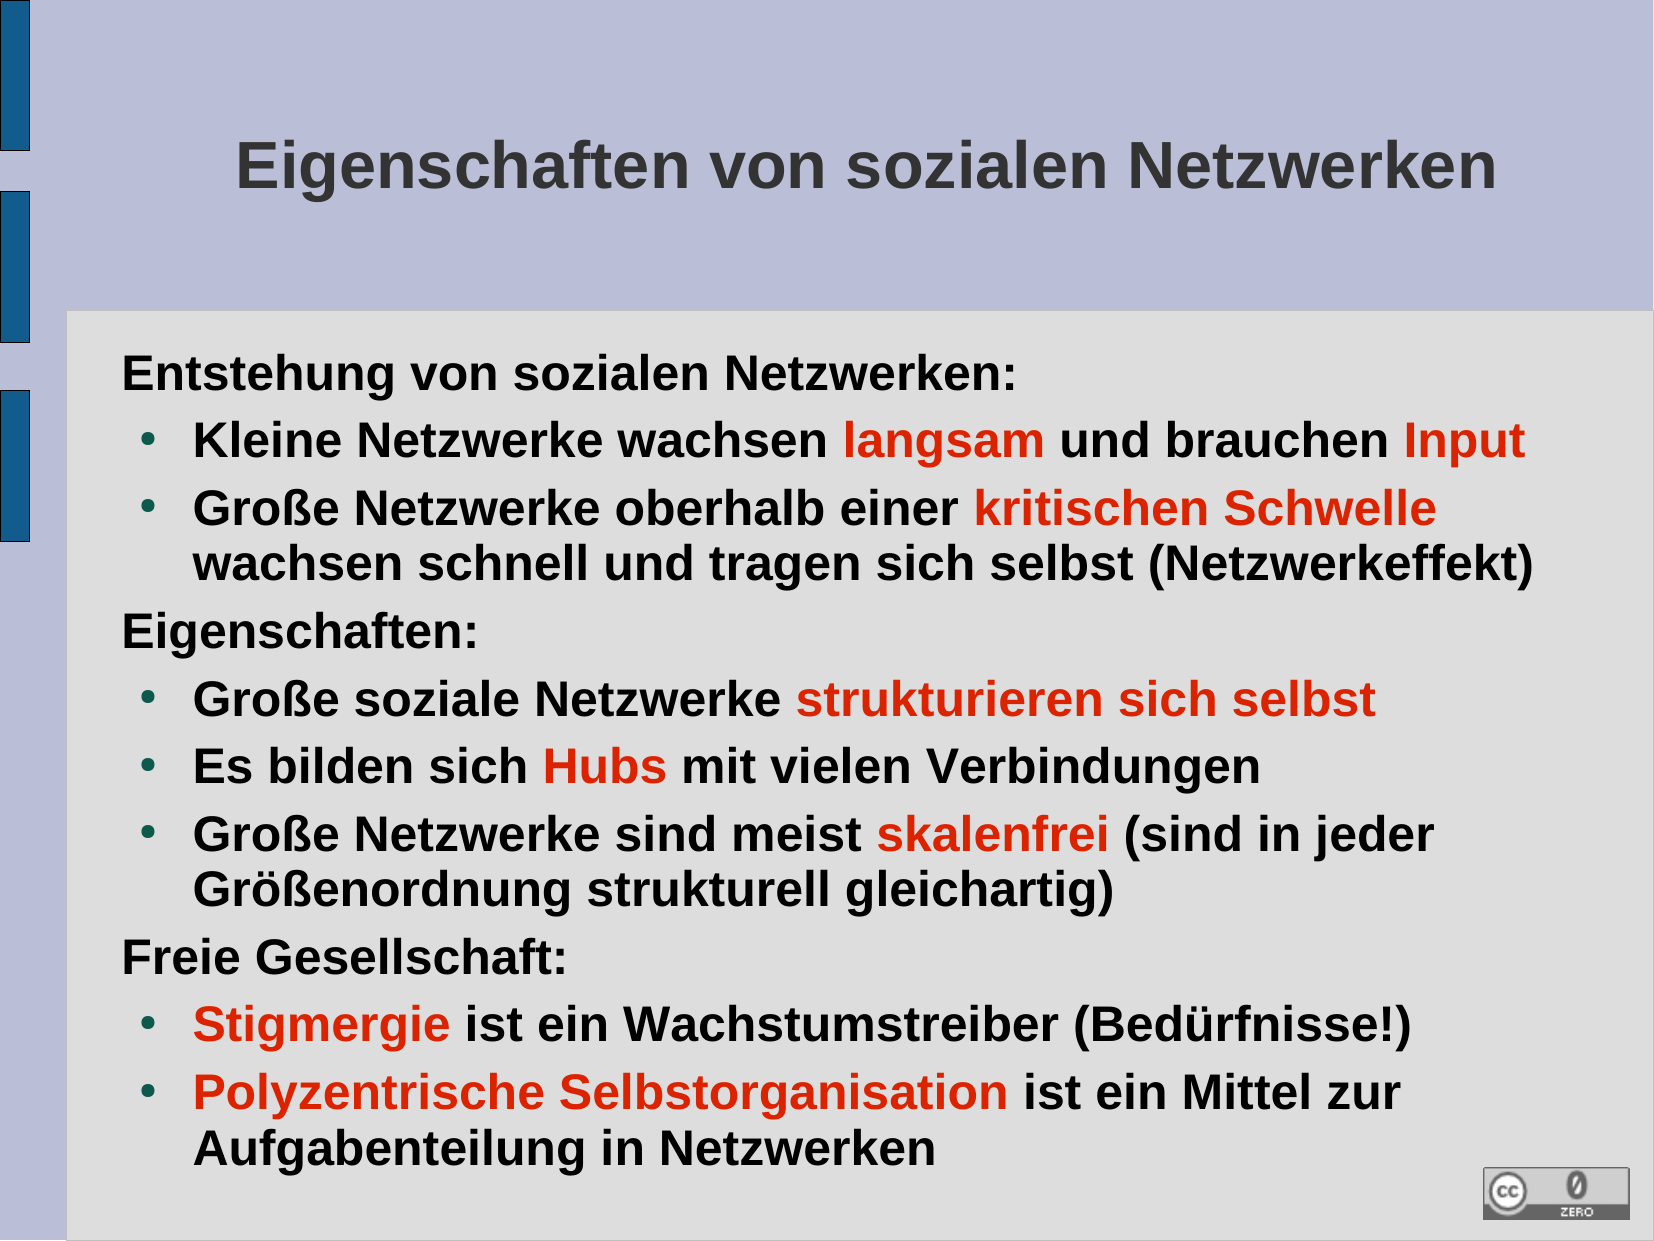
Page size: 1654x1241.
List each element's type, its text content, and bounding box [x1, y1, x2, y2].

picture [1483, 1167, 1630, 1220]
list Entstehung von sozialen Netzwerken: Kleine Netzwerke wachsen langsam und brauchen Input Große Netzwerke oberhalb einer kritischen Schwelle wachsen schnell und tragen sich selbst (Netzwerkeffekt) Eigenschaften: Große soziale Netzwerke strukturieren sich selbst Es bilden sich Hubs mit vielen Verbindungen Große Netzwerke sind meist skalenfrei (sind in jeder Größenordnung strukturell gleichartig) Freie Gesellschaft: Stigmergie ist ein Wachstumstreiber (Bedürfnisse!) Polyzentrische Selbstorganisation ist ein Mittel zur Aufgabenteilung in Netzwerken [121, 344, 1595, 1183]
title Eigenschaften von sozialen Netzwerken [121, 61, 1595, 269]
